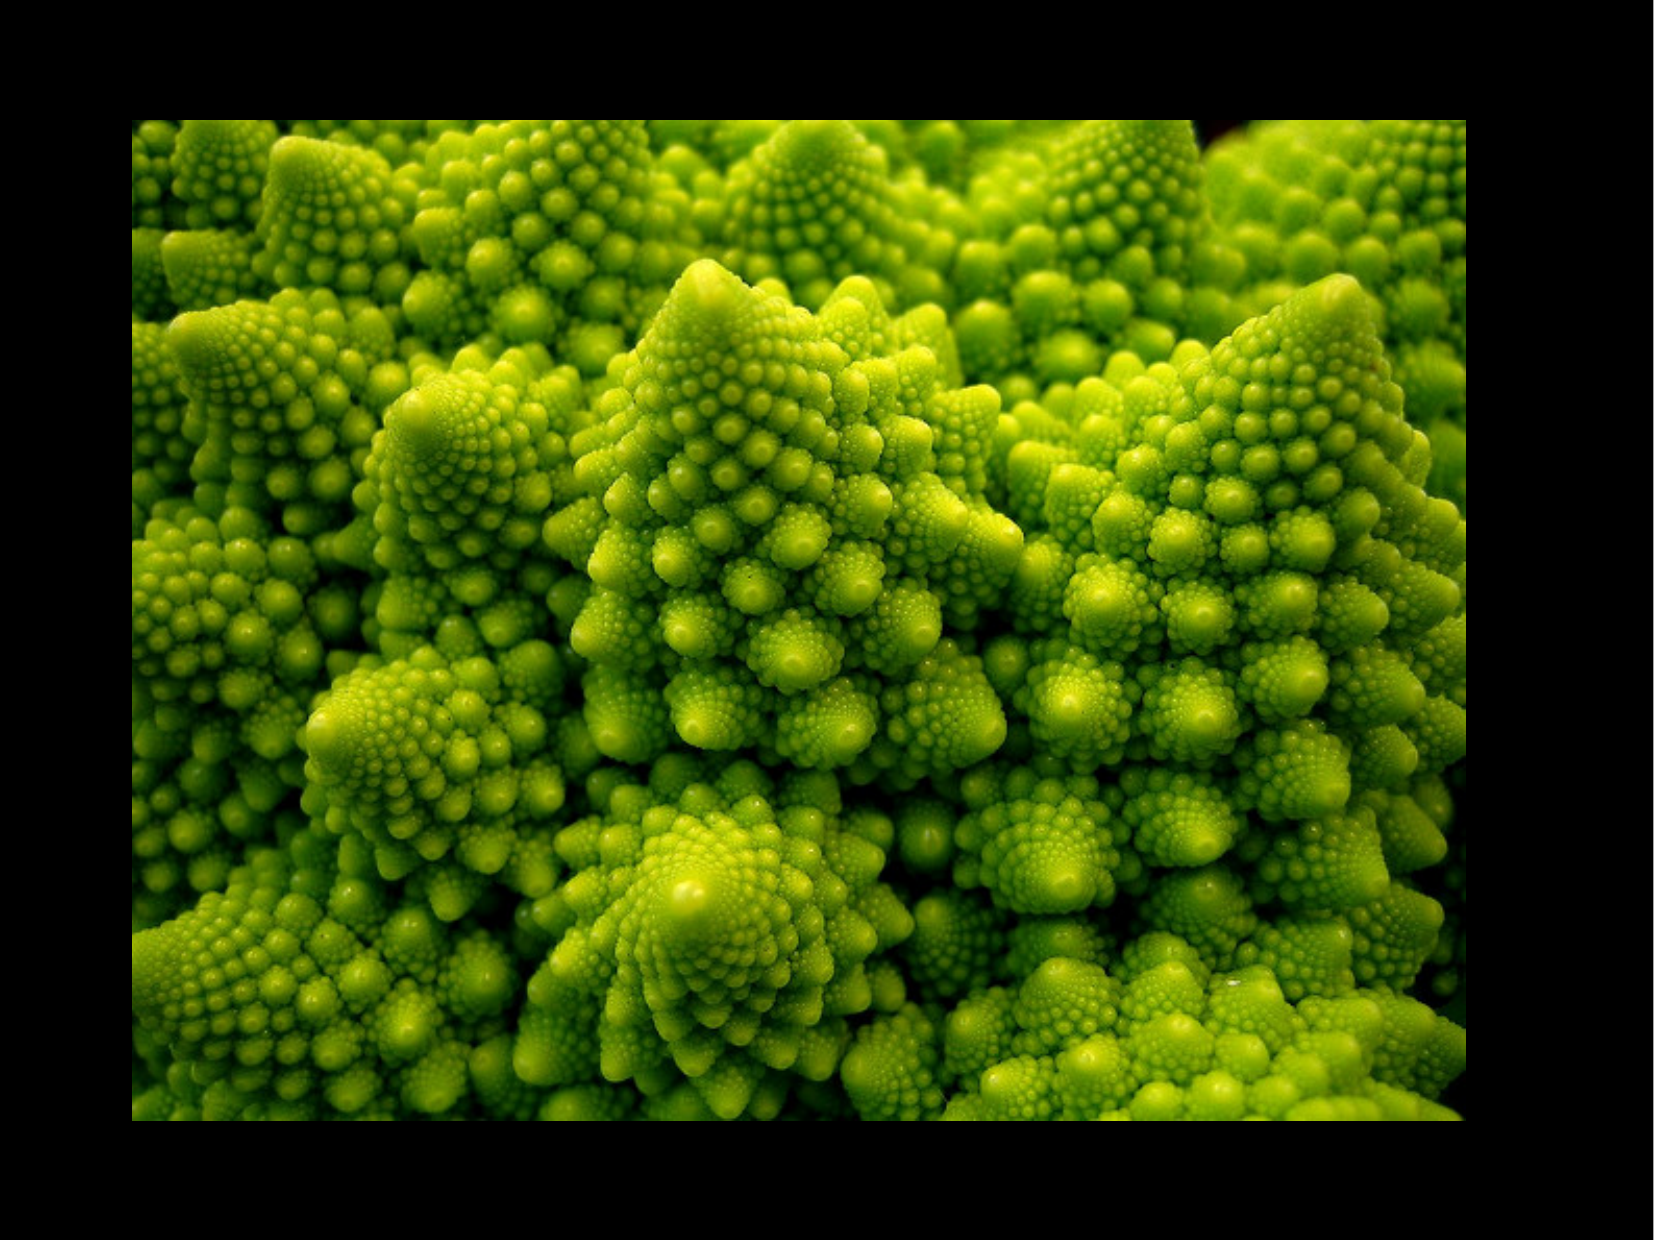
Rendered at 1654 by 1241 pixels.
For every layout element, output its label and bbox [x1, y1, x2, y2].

picture [132, 120, 1466, 1121]
